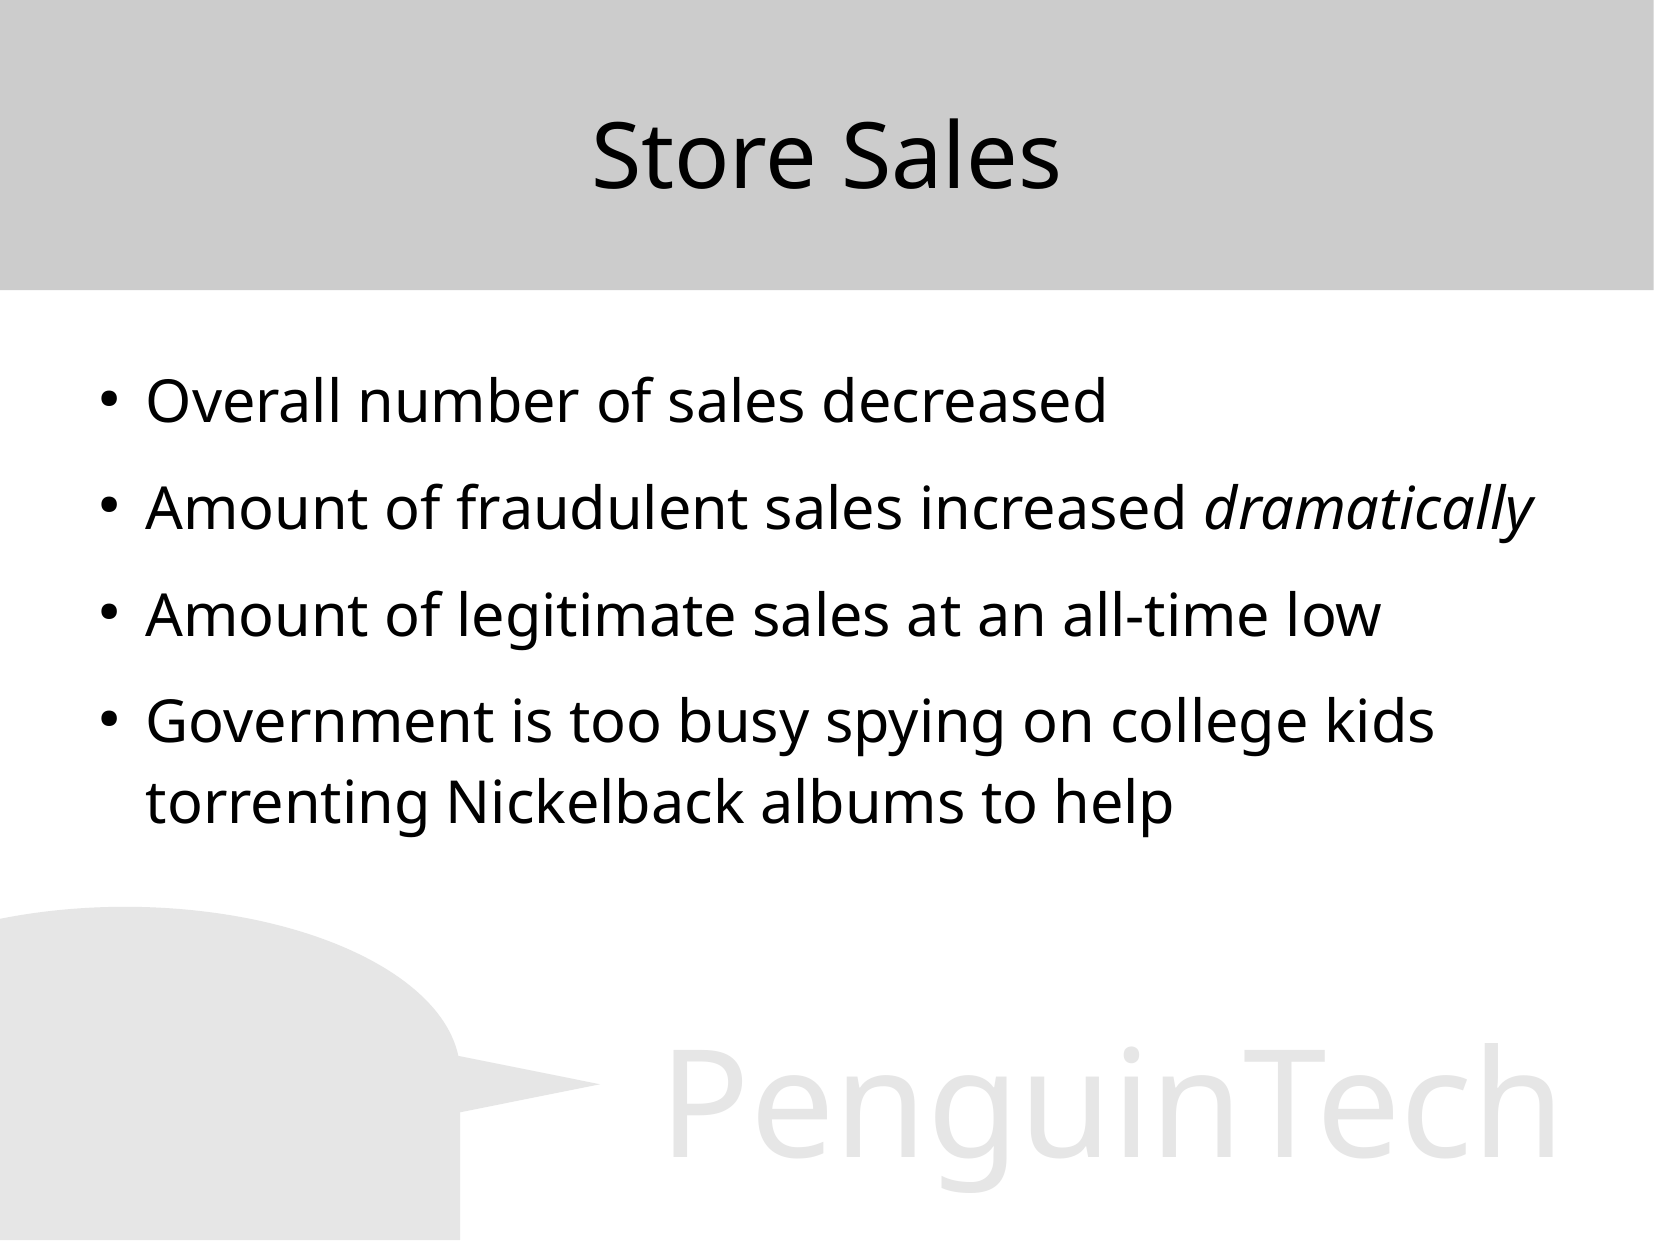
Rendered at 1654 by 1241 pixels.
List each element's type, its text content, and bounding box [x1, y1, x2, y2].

title Store Sales [82, 101, 1571, 205]
list Overall number of sales decreased Amount of fraudulent sales increased dramatically Amount of legitimate sales at an all-time low Government is too busy spying on college kids torrenting Nickelback albums to help [82, 330, 1538, 871]
